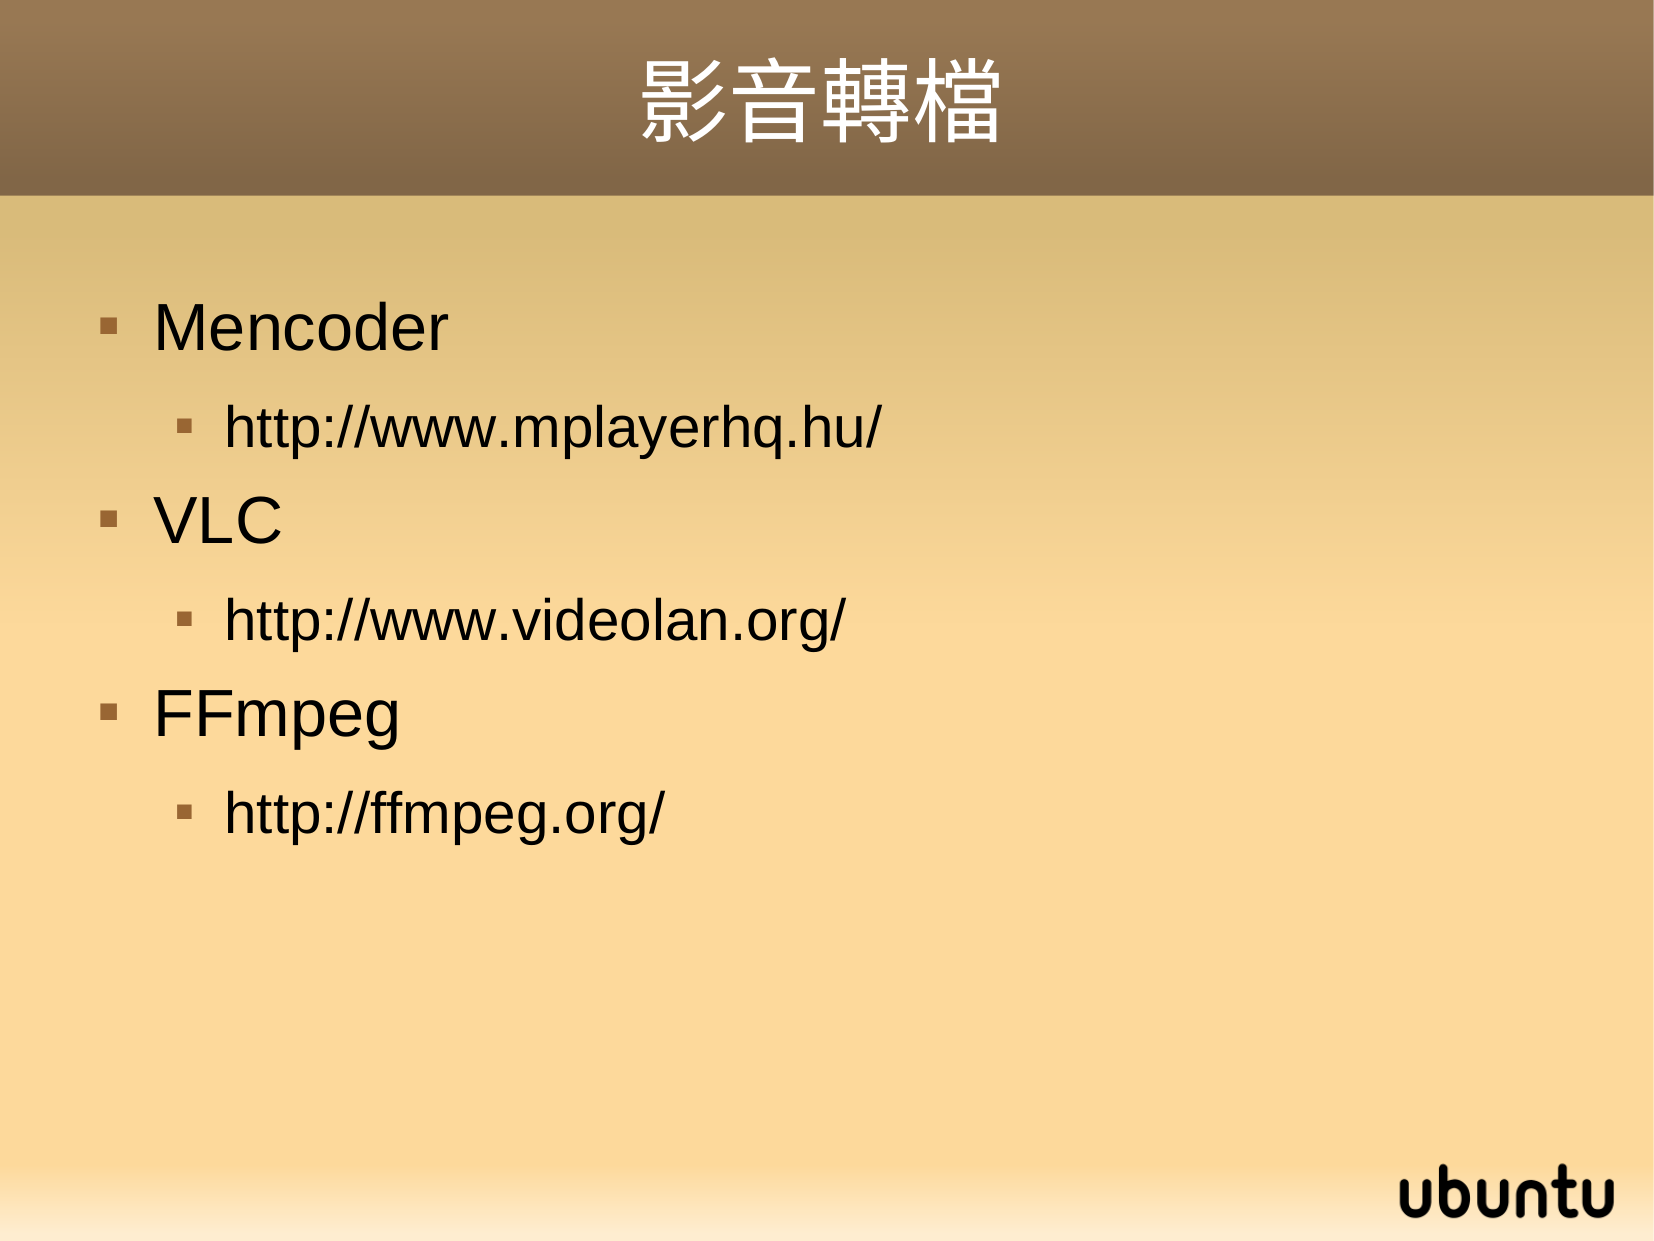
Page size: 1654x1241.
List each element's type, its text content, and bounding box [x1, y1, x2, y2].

picture [0, 0, 1654, 1241]
title 影音轉檔 [76, 7, 1565, 200]
list Mencoder http://www.mplayerhq.hu/ VLC http://www.videolan.org/ FFmpeg http://ffmpeg.org/ [82, 290, 1571, 1094]
